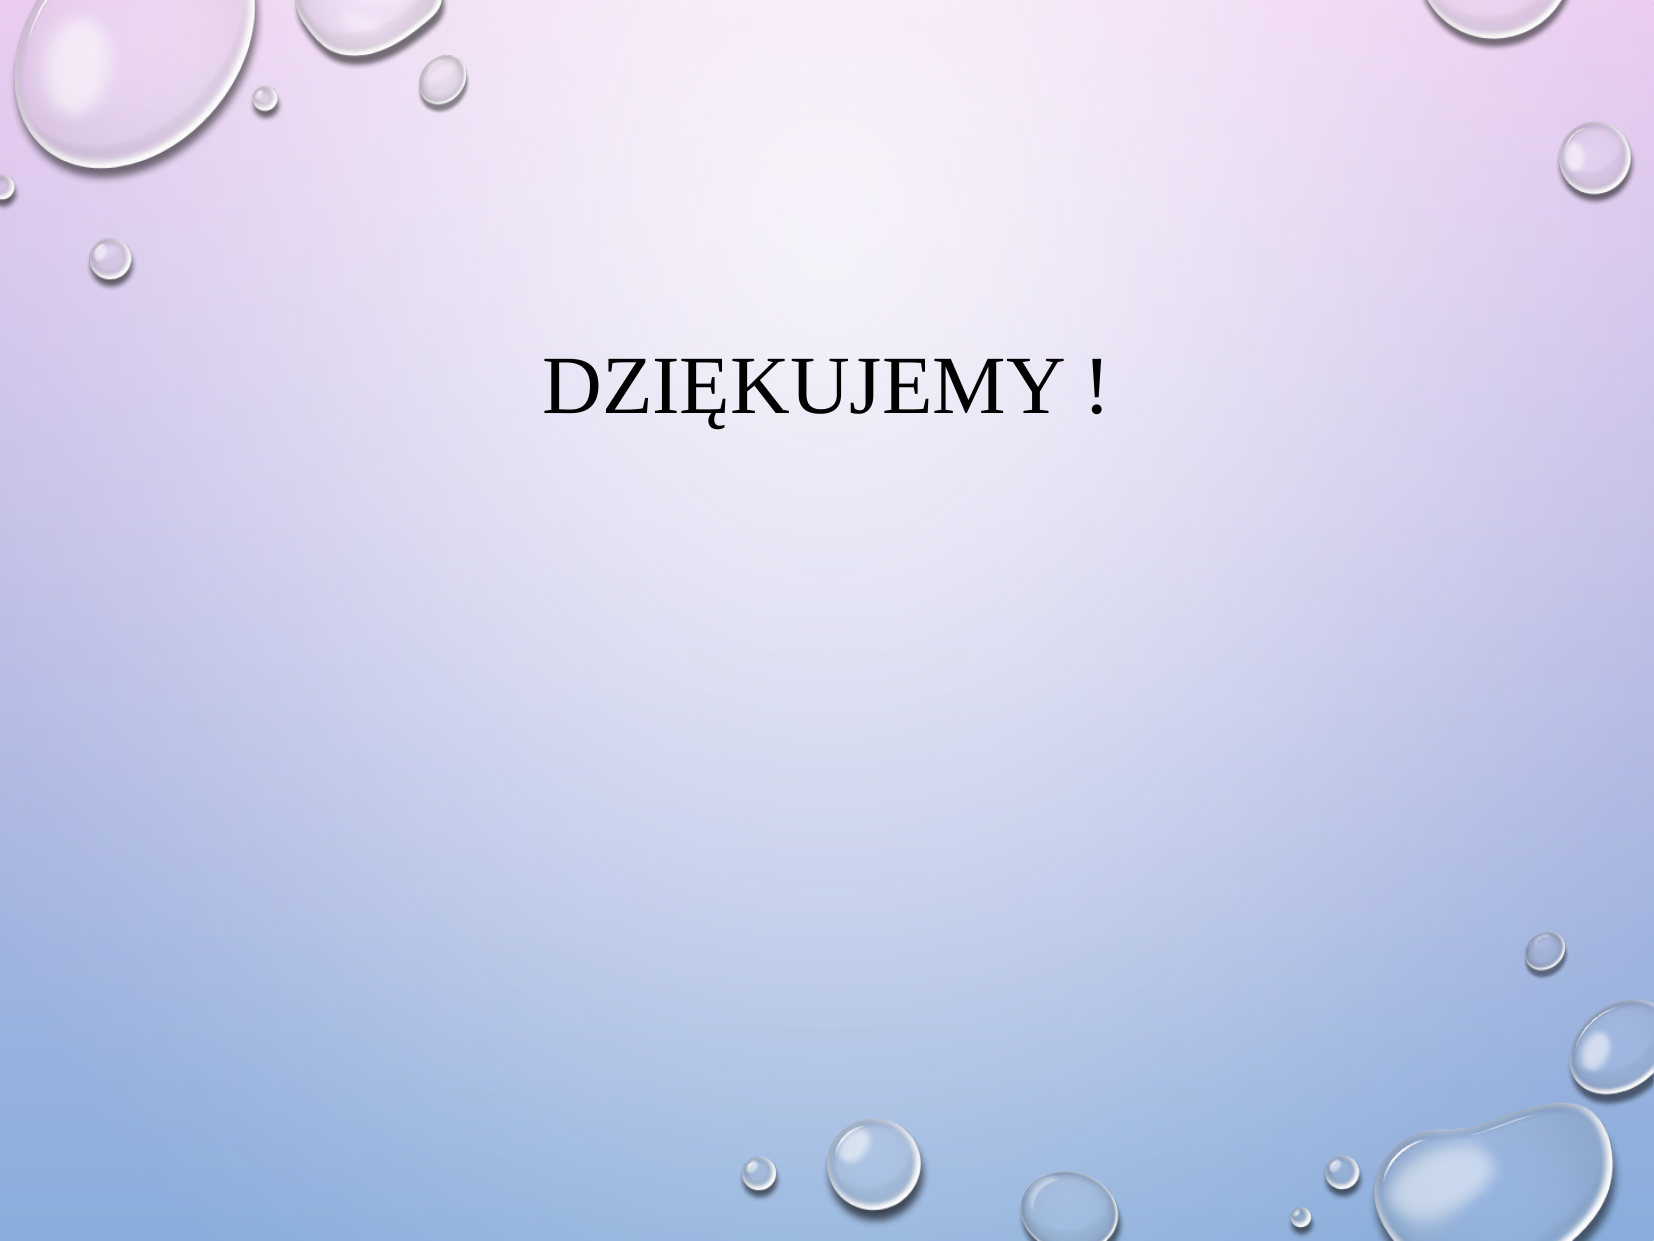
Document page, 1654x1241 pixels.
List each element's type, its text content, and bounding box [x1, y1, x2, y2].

title Dziękujemy ! [123, 111, 1530, 663]
